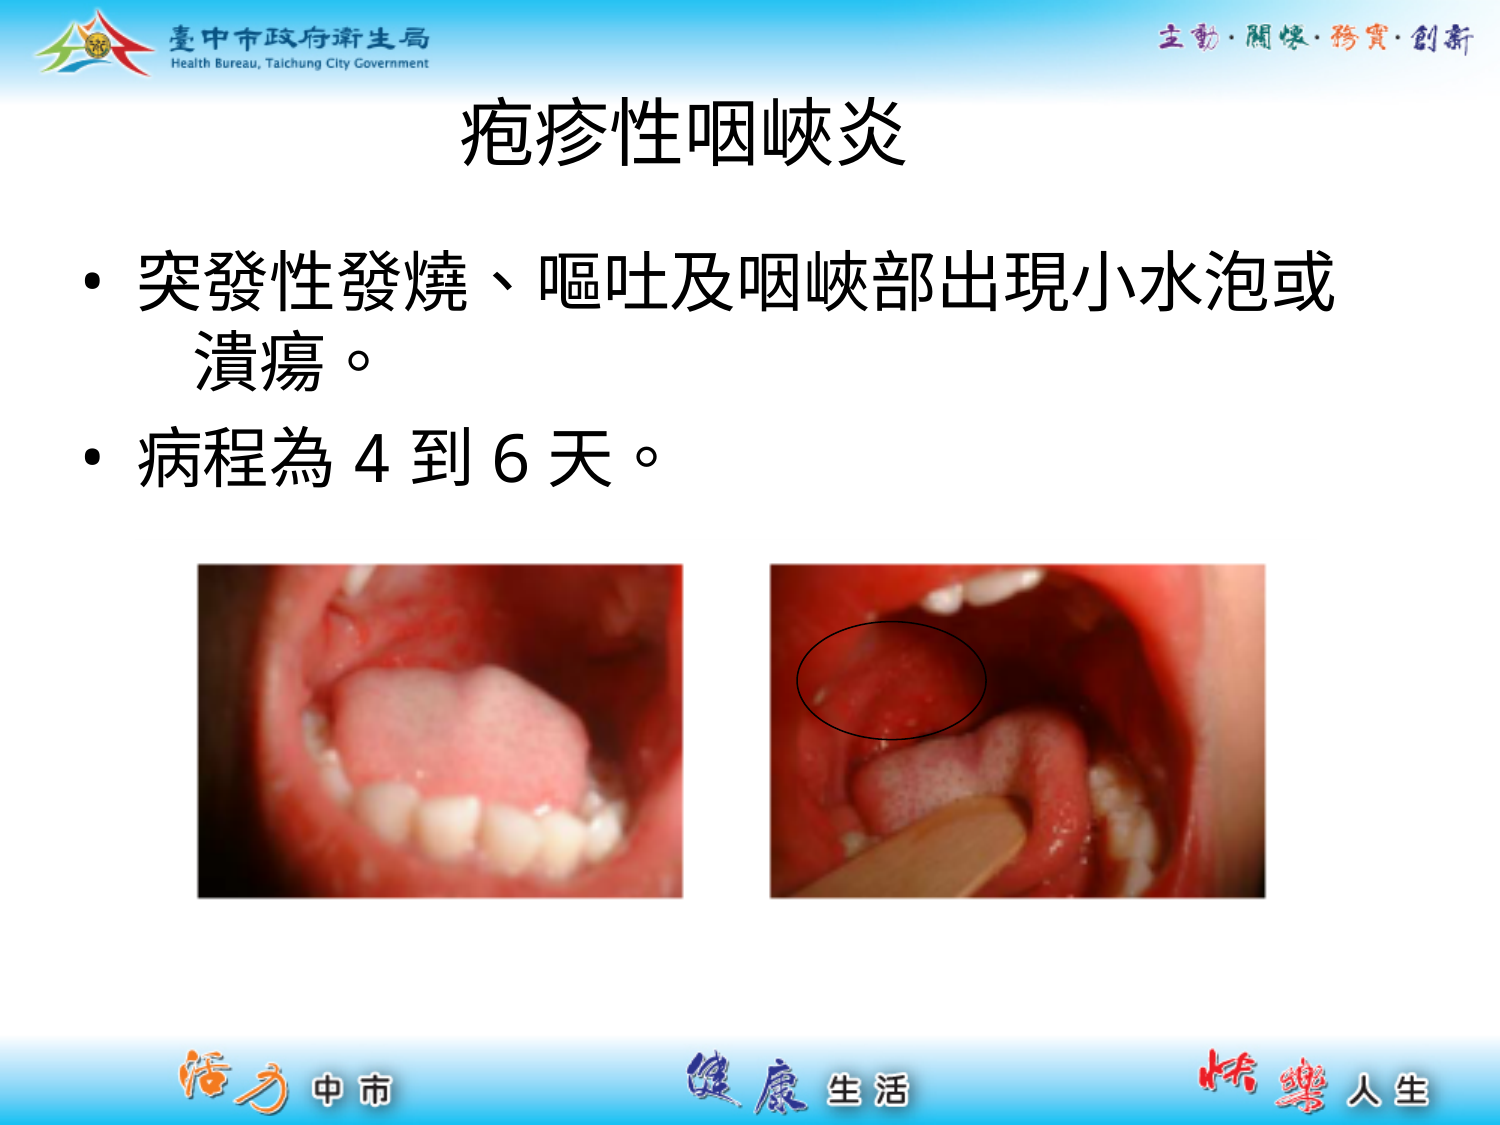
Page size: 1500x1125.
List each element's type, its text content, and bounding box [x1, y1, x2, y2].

picture [135, 538, 1317, 1014]
list 突發性發燒、嘔吐及咽峽部出現小水泡或潰瘍。 病程為4到6天。 [64, 231, 1415, 975]
title 疱疹性咽峽炎 [75, 78, 1426, 233]
